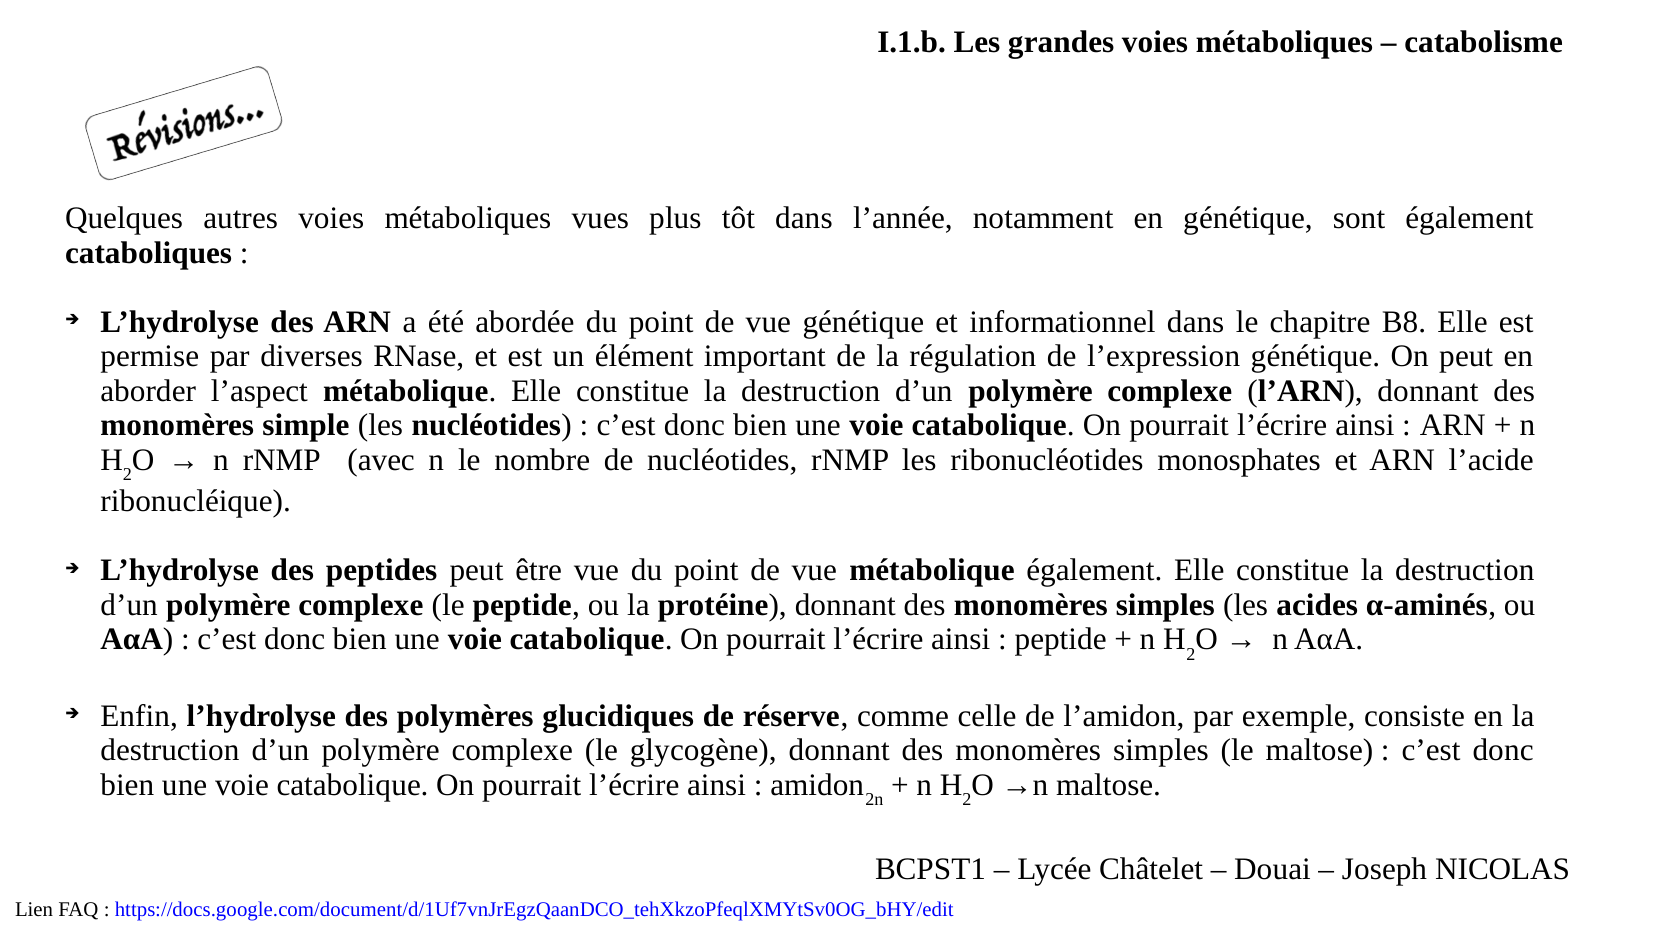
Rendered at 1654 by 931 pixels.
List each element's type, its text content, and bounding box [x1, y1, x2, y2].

picture [82, 63, 285, 183]
text_box BCPST1 – Lycée Châtelet – Douai – Joseph NICOLAS [637, 832, 1571, 905]
text_box Quelques autres voies métaboliques vues plus tôt dans l’année, notamment en génétique, sont également cataboliques : L’hydrolyse des ARN a été abordée du point de vue génétique et informationnel dans le chapitre B8. Elle est permise par diverses RNase, et est un élément important de la régulation de l’expression génétique. On peut en aborder l’aspect métabolique. Elle constitue la destruction d’un polymère complexe (l’ARN), donnant des monomères simple (les nucléotides) : c’est donc bien une voie catabolique. On pourrait l’écrire ainsi : ARN + n H2O → n rNMP (avec n le nombre de nucléotides, rNMP les ribonucléotides monosphates et ARN l’acide ribonucléique). L’hydrolyse des peptides peut être vue du point de vue métabolique également. Elle constitue la destruction d’un polymère complexe (le peptide, ou la protéine), donnant des monomères simples (les acides α-aminés, ou AαA) : c’est donc bien une voie catabolique. On pourrait l’écrire ainsi : peptide + n H2O → n AαA. Enfin, l’hydrolyse des polymères glucidiques de réserve, comme celle de l’amidon, par exemple, consiste en la destruction d’un polymère complexe (le glycogène), donnant des monomères simples (le maltose) : c’est donc bien une voie catabolique. On pourrait l’écrire ainsi : amidon2n + n H2O →n maltose. [64, 200, 1536, 851]
text_box I.1.b. Les grandes voies métaboliques – catabolisme [201, 5, 1572, 78]
text_box Lien FAQ : https://docs.google.com/document/d/1Uf7vnJrEgzQaanDCO_tehXkzoPfeqlXMYtSv0OG_bHY/edit [0, 897, 993, 931]
